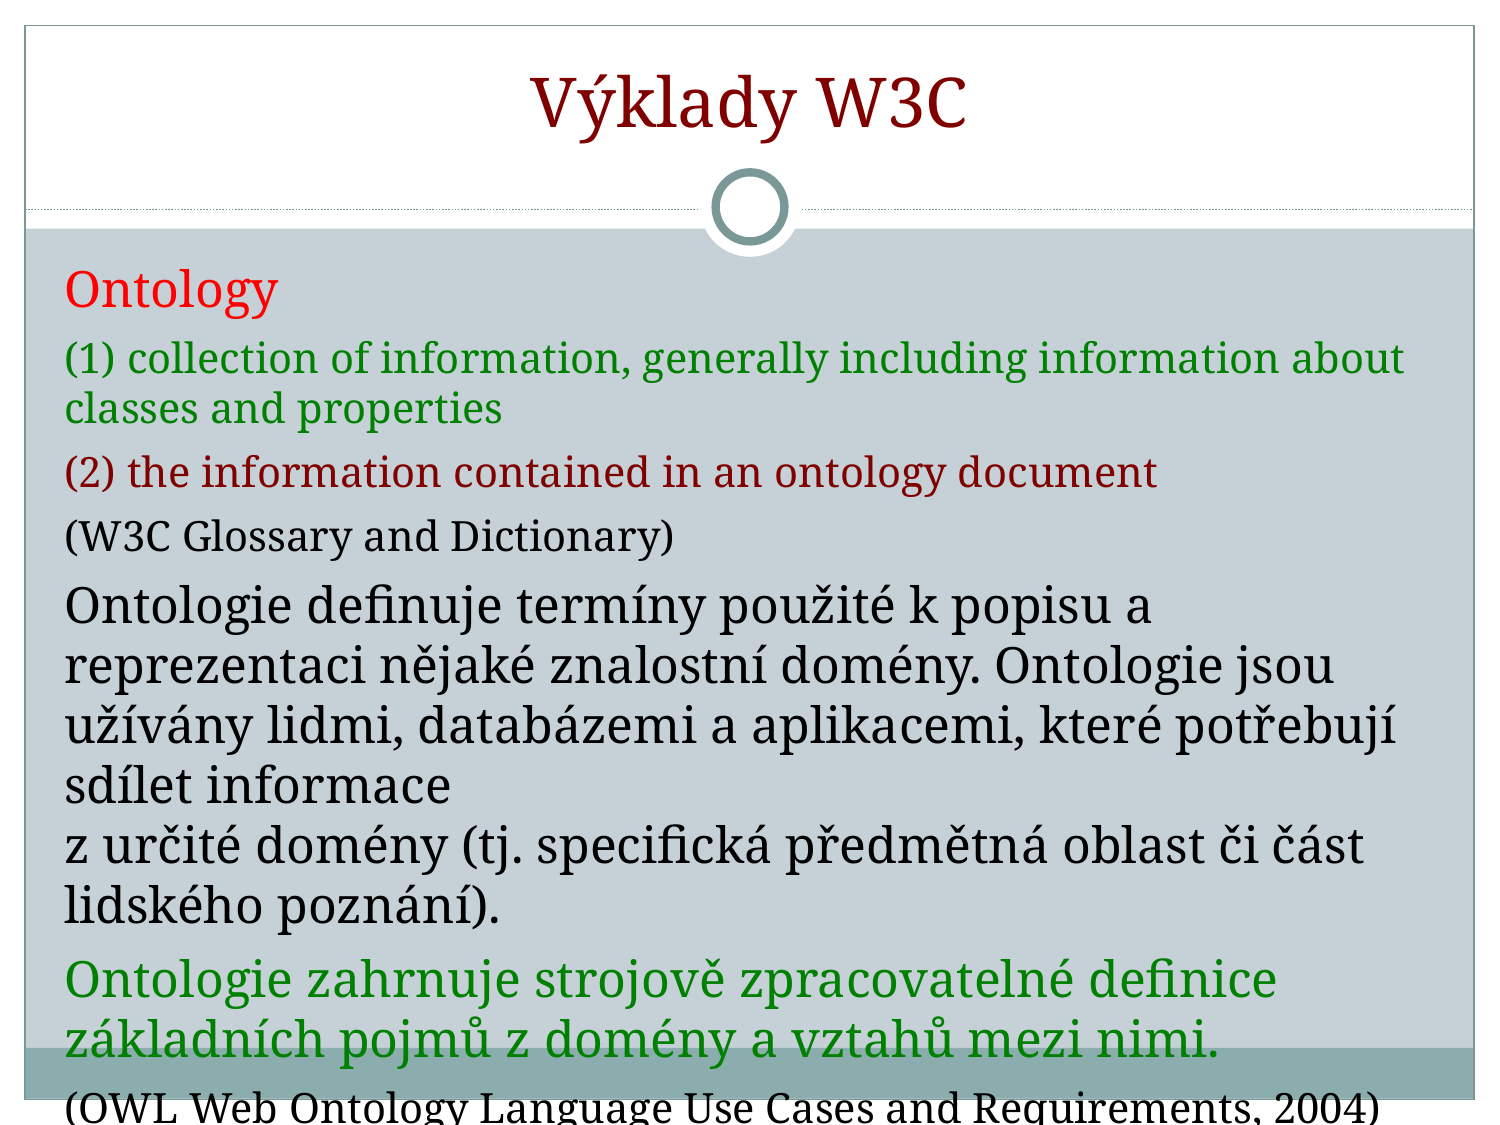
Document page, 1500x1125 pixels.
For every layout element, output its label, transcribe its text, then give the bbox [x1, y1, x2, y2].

title Výklady W3C [49, 37, 1450, 163]
list Ontology (1) collection of information, generally including information about classes and properties (2) the information contained in an ontology document (W3C Glossary and Dictionary) Ontologie definuje termíny použité k popisu a reprezentaci nějaké znalostní domény. Ontologie jsou užívány lidmi, databázemi a aplikacemi, které potřebují sdílet informace z určité domény (tj. specifická předmětná oblast či část lidského poznání). Ontologie zahrnuje strojově zpracovatelné definice základních pojmů z domény a vztahů mezi nimi. (OWL Web Ontology Language Use Cases and Requirements, 2004) [49, 249, 1450, 1125]
